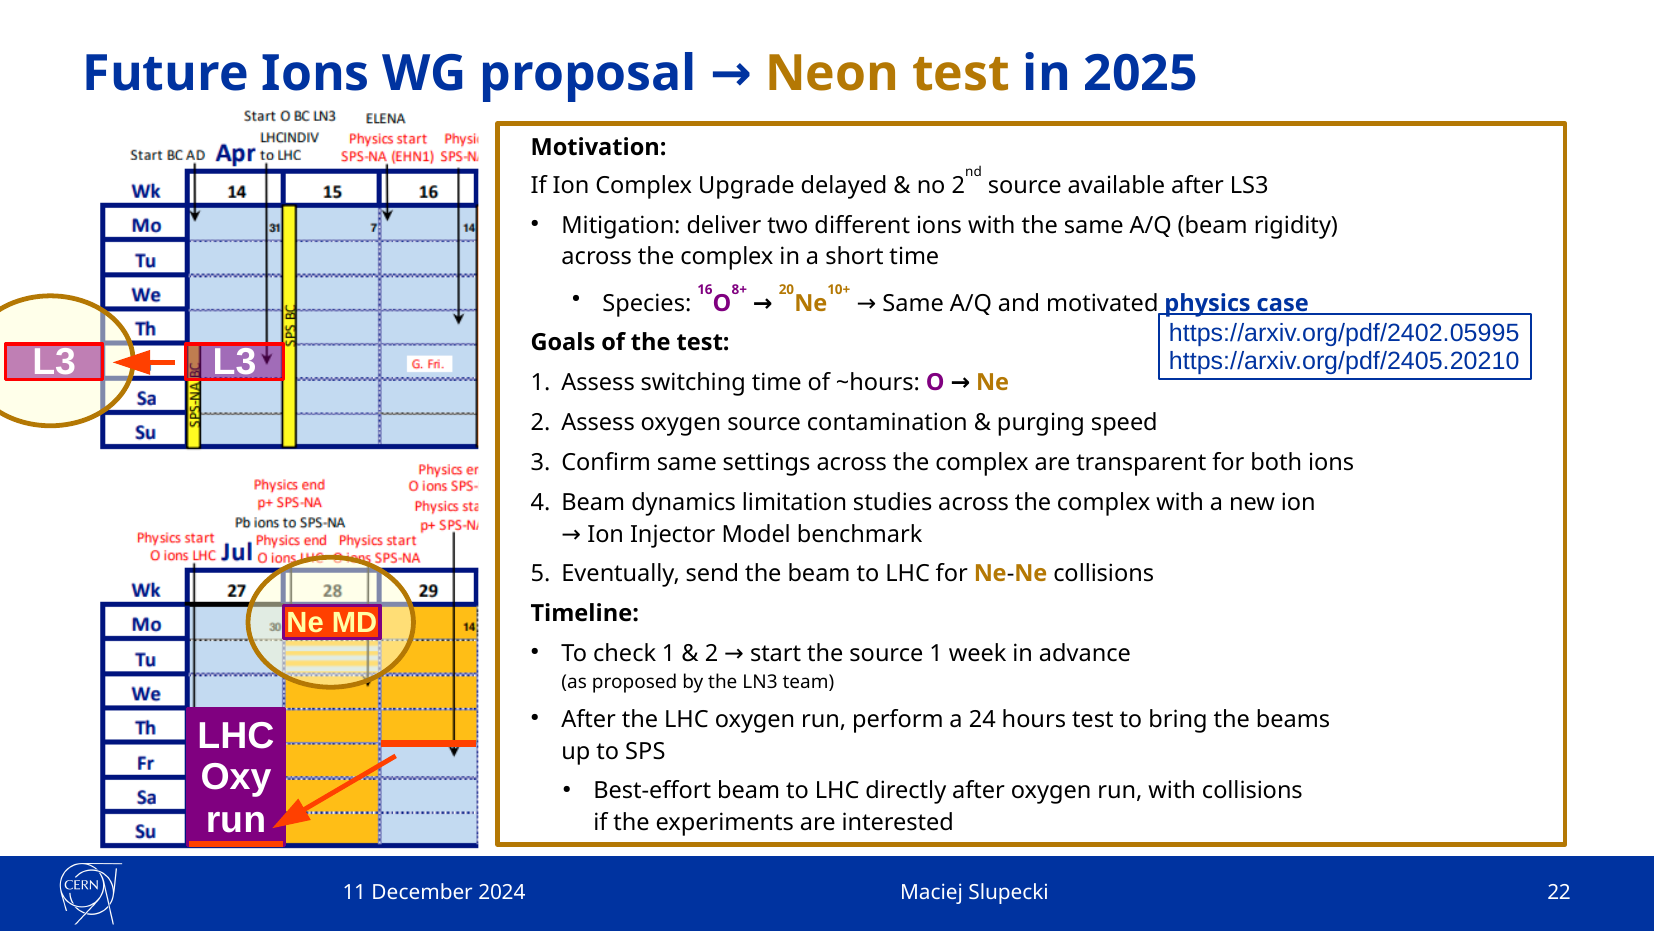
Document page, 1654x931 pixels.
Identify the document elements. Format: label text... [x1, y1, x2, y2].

picture [94, 193, 1441, 852]
text_box LHC Oxy run [187, 708, 285, 846]
text_box [248, 557, 414, 688]
text_box Ne MD [283, 605, 380, 639]
text_box [478, 107, 1524, 851]
text_box [0, 295, 133, 426]
title Future Ions WG proposal → Neon test in 2025 [82, 37, 1571, 193]
list Motivation: If Ion Complex Upgrade delayed & no 2nd source available after LS3 Mitigation: deliver two different ions with the same A/Q (beam rigidity) across the complex in a short time Species: 16O8+ → 20Ne10+ → Same A/Q and motivated physics case Goals of the test: Assess switching time of ~hours: O → Ne Assess oxygen source contamination & purging speed Confirm same settings across the complex are transparent for both ions Beam dynamics limitation studies across the complex with a new ion → Ion Injector Model benchmark Eventually, send the beam to LHC for Ne-Ne collisions Timeline: To check 1 & 2 → start the source 1 week in advance (as proposed by the LN3 team) After the LHC oxygen run, perform a 24 hours test to bring the beams up to SPS Best-effort beam to LHC directly after oxygen run, with collisions if the experiments are interested [497, 123, 1565, 845]
text_box L3 [185, 343, 284, 380]
text_box L3 [5, 343, 103, 380]
text_box https://arxiv.org/pdf/2402.05995 https://arxiv.org/pdf/2405.20210 [1158, 314, 1531, 380]
picture [56, 859, 127, 928]
